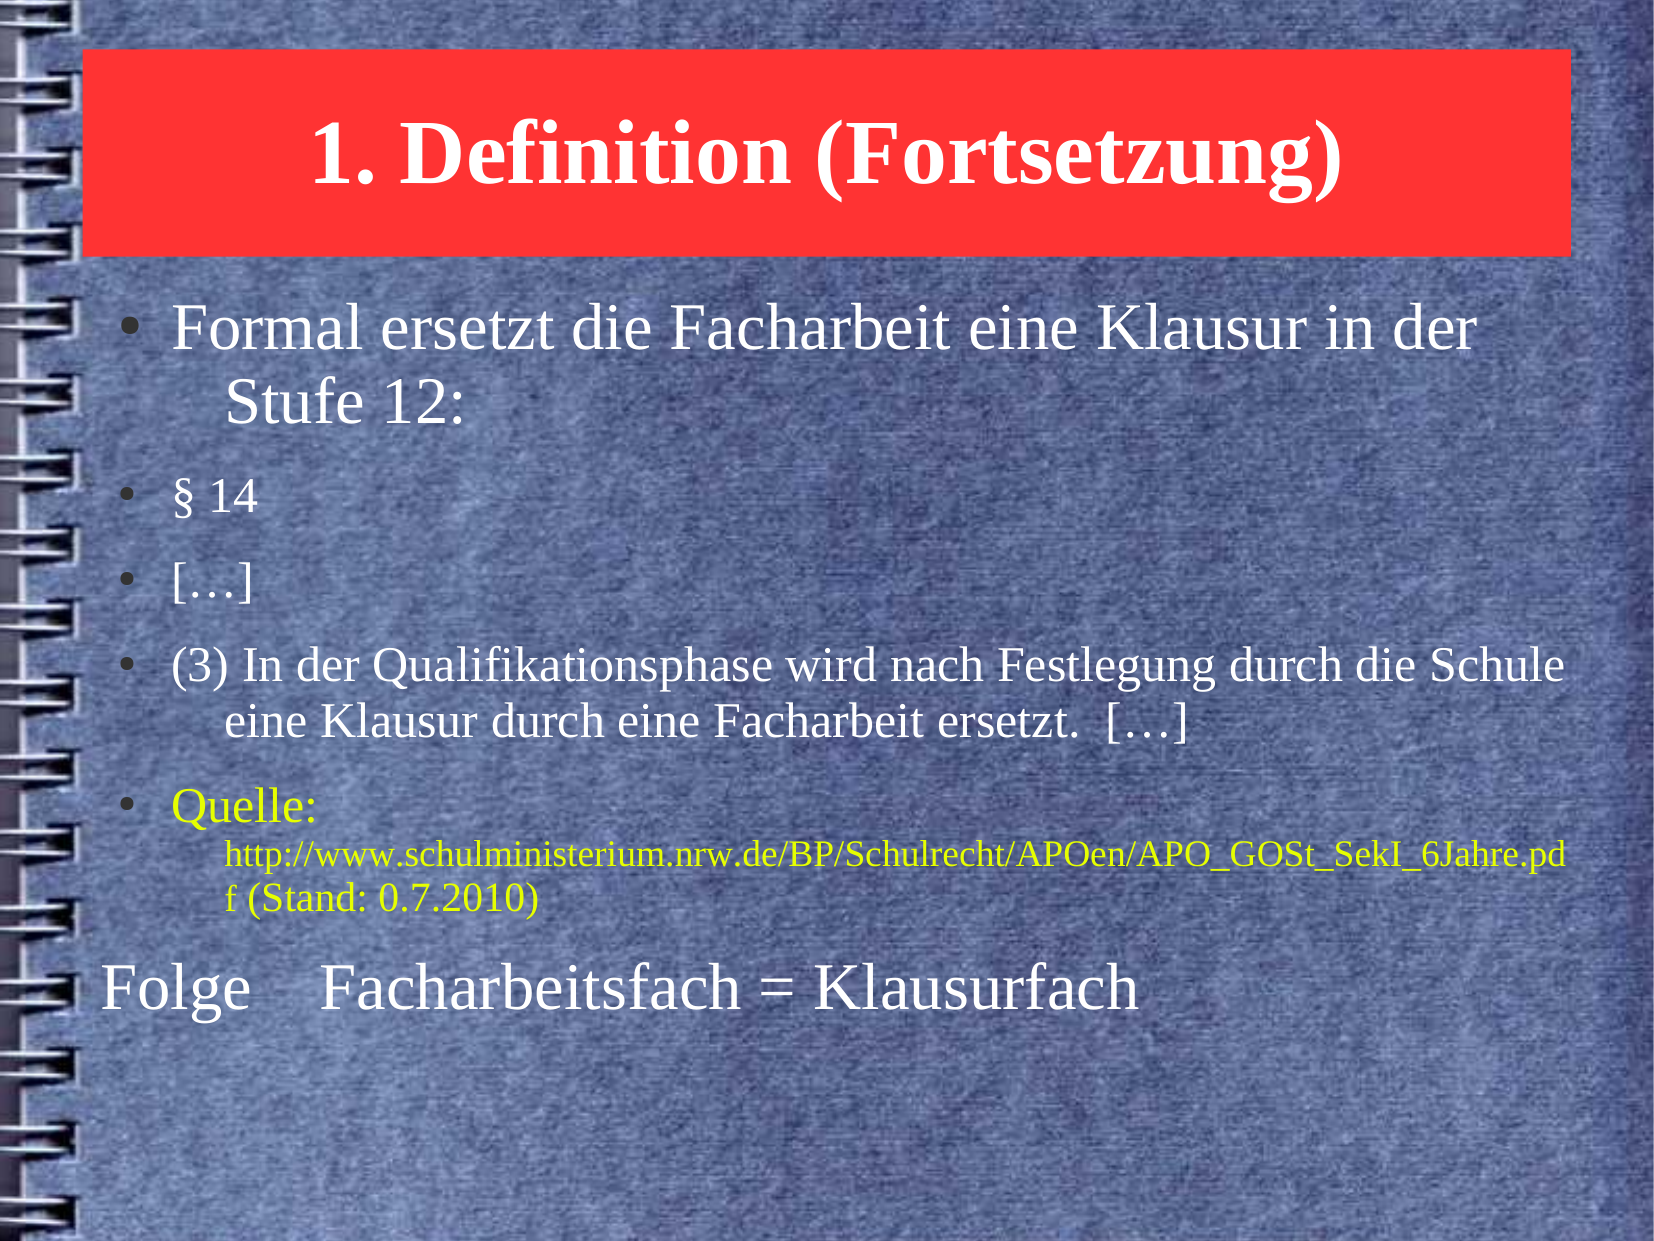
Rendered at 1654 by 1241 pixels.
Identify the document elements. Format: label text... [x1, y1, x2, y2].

title 1. Definition (Fortsetzung) [82, 49, 1571, 257]
list Formal ersetzt die Facharbeit eine Klausur in der Stufe 12: § 14 […] (3) In der Qualifikationsphase wird nach Festlegung durch die Schule eine Klausur durch eine Facharbeit ersetzt. […] Quelle: http://www.schulministerium.nrw.de/BP/Schulrecht/APOen/APO_GOSt_SekI_6Jahre.pdf (Stand: 0.7.2010) Folge Facharbeitsfach = Klausurfach [82, 290, 1571, 1094]
picture [0, 0, 1654, 1241]
